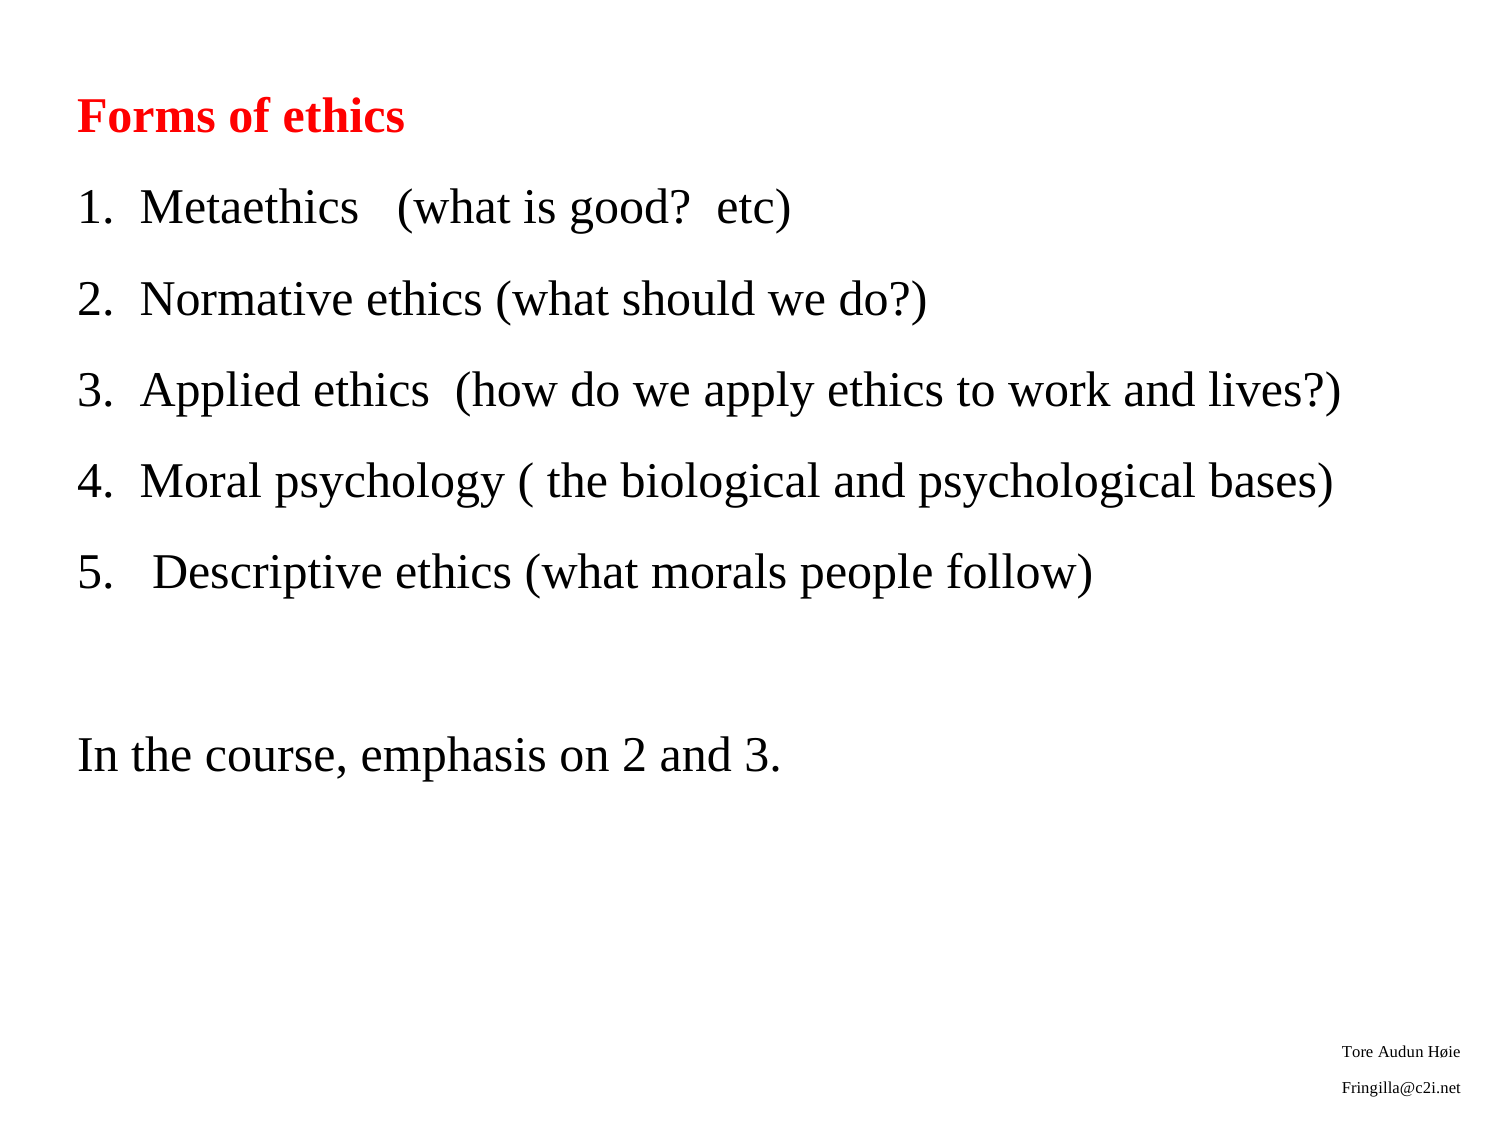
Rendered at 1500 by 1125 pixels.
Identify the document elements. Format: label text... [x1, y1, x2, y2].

text_box Tore Audun Høie Fringilla@c2i.net [1327, 1033, 1500, 1105]
text_box Forms of ethics 1. Metaethics (what is good? etc) 2. Normative ethics (what should we do?) 3. Applied ethics (how do we apply ethics to work and lives?) 4. Moral psychology ( the biological and psychological bases) Descriptive ethics (what morals people follow) In the course, emphasis on 2 and 3. [62, 75, 1463, 972]
